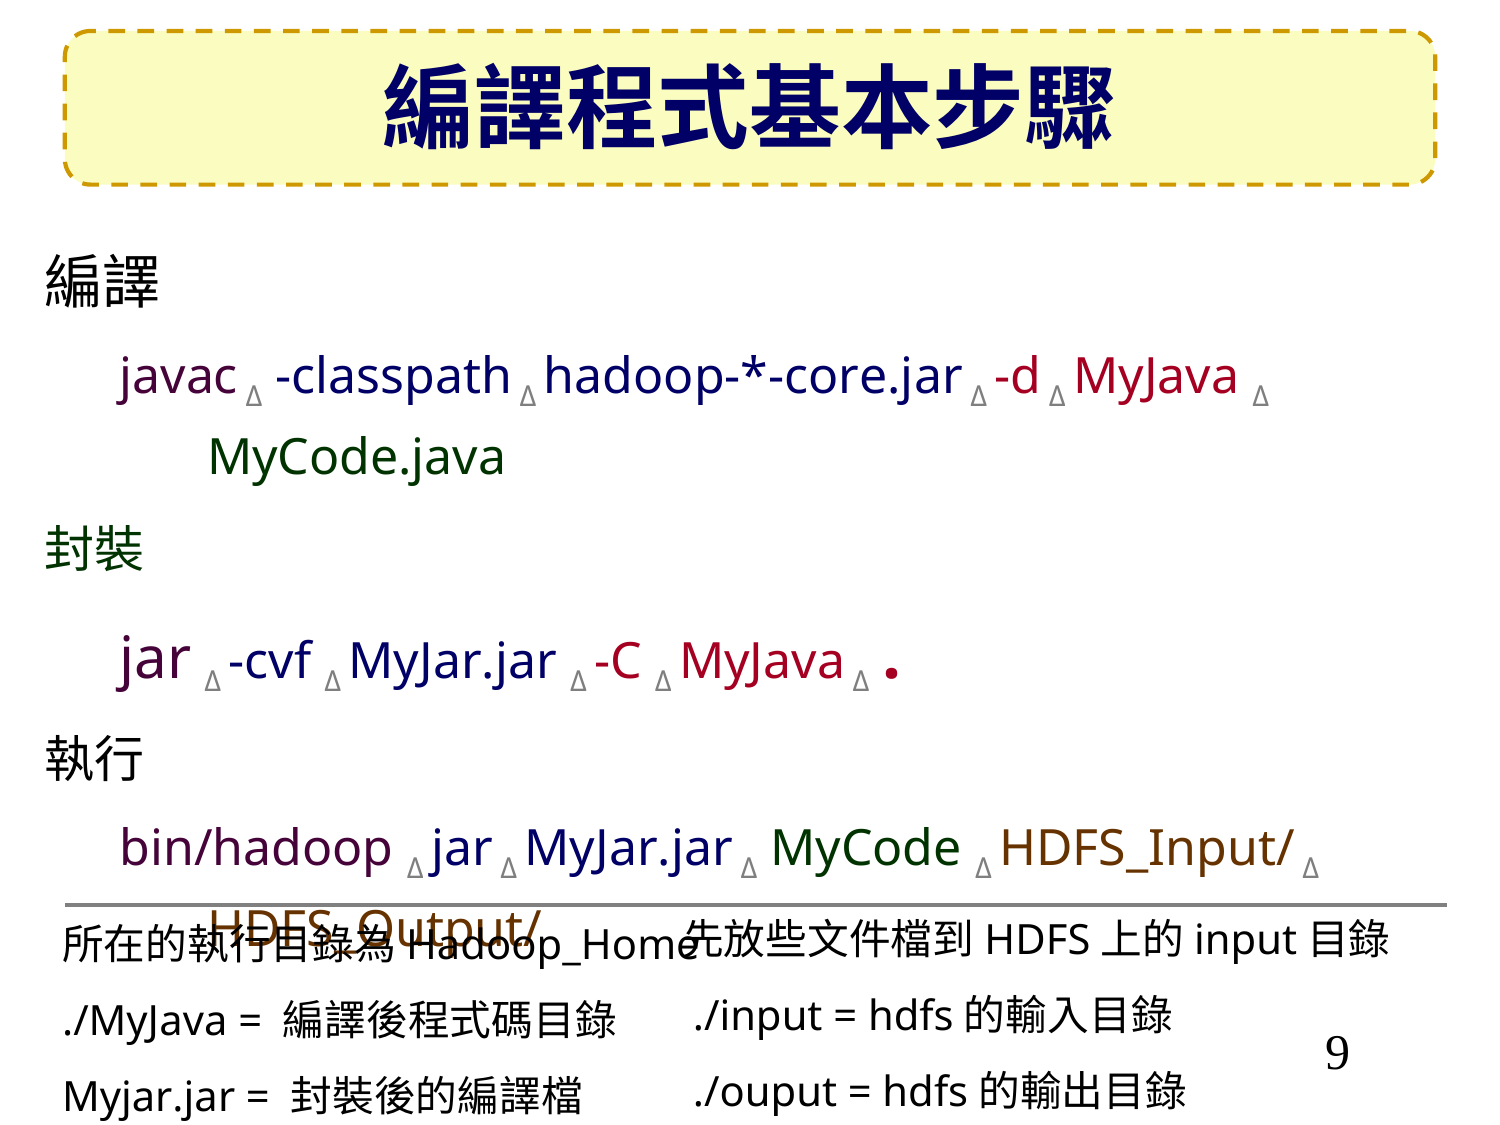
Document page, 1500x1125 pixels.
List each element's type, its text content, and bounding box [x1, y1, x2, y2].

text_box 所在的執行目錄為Hadoop_Home ./MyJava = 編譯後程式碼目錄 Myjar.jar = 封裝後的編譯檔 [47, 909, 757, 1125]
text_box 先放些文件檔到HDFS上的input目錄 ./input = hdfs的輸入目錄 ./ouput = hdfs的輸出目錄 [667, 907, 1447, 1123]
title 編譯程式基本步驟 [112, 30, 1388, 173]
list 編譯 javac Δ -classpath Δ hadoop-*-core.jar Δ -d Δ MyJava Δ MyCode.java 封裝 jar Δ -cvf Δ MyJar.jar Δ -C Δ MyJava Δ . 執行 bin/hadoop Δ jar Δ MyJar.jar Δ MyCode Δ HDFS_Input/ Δ HDFS_Output/ [29, 220, 1447, 905]
